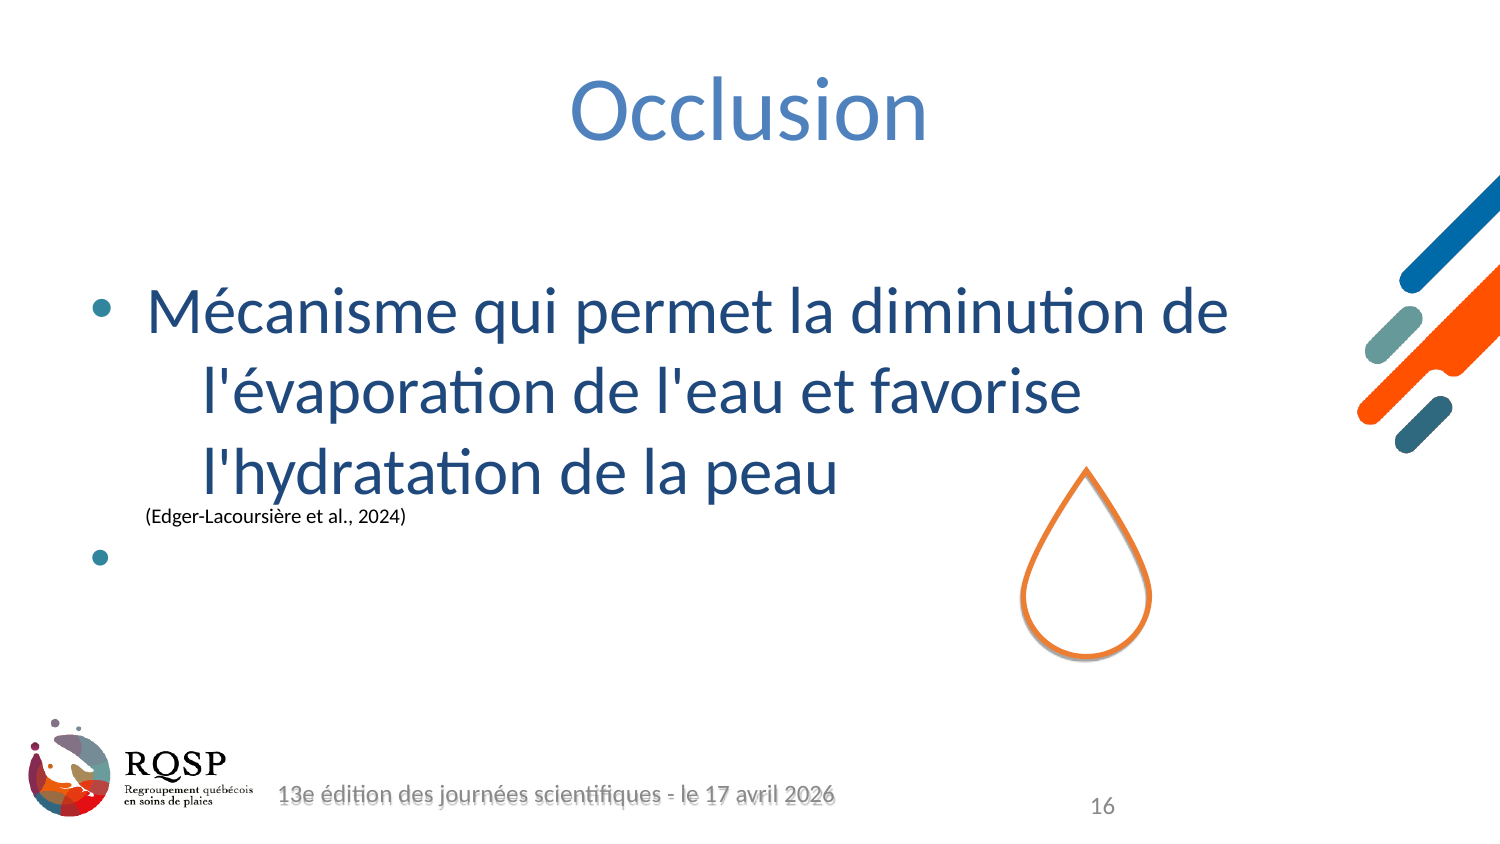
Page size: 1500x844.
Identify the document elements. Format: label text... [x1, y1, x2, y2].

list Mécanisme qui permet la diminution de l'évaporation de l'eau et favorise l'hydratation de la peau [75, 259, 1354, 539]
title Occlusion [75, 33, 1426, 175]
text_box (Edger-Lacoursière et al., 2024) [130, 495, 504, 582]
text_box [1074, 782, 1426, 828]
picture [958, 439, 1214, 686]
